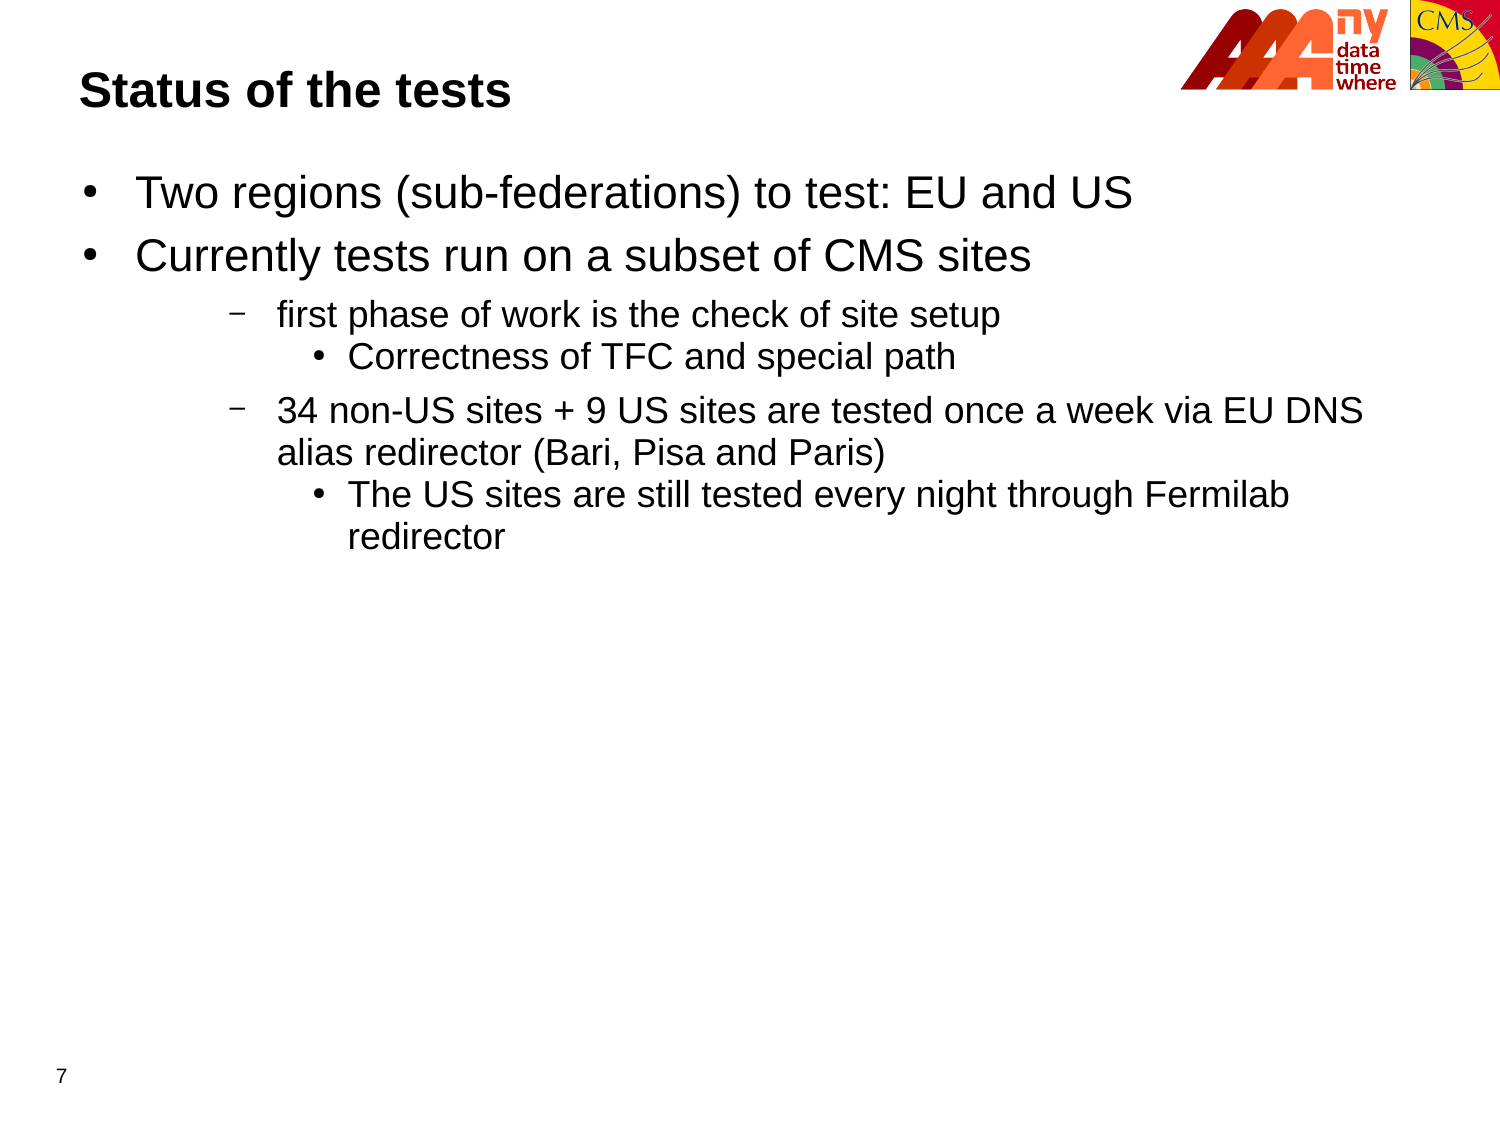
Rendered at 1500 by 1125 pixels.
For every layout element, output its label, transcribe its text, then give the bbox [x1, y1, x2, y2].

title Status of the tests [64, 54, 1198, 147]
picture [1410, 0, 1500, 90]
list Two regions (sub-federations) to test: EU and US Currently tests run on a subset of CMS sites first phase of work is the check of site setup Correctness of TFC and special path 34 non-US sites + 9 US sites are tested once a week via EU DNS alias redirector (Bari, Pisa and Paris) The US sites are still tested every night through Fermilab redirector [64, 167, 1436, 976]
picture [1180, 9, 1396, 90]
